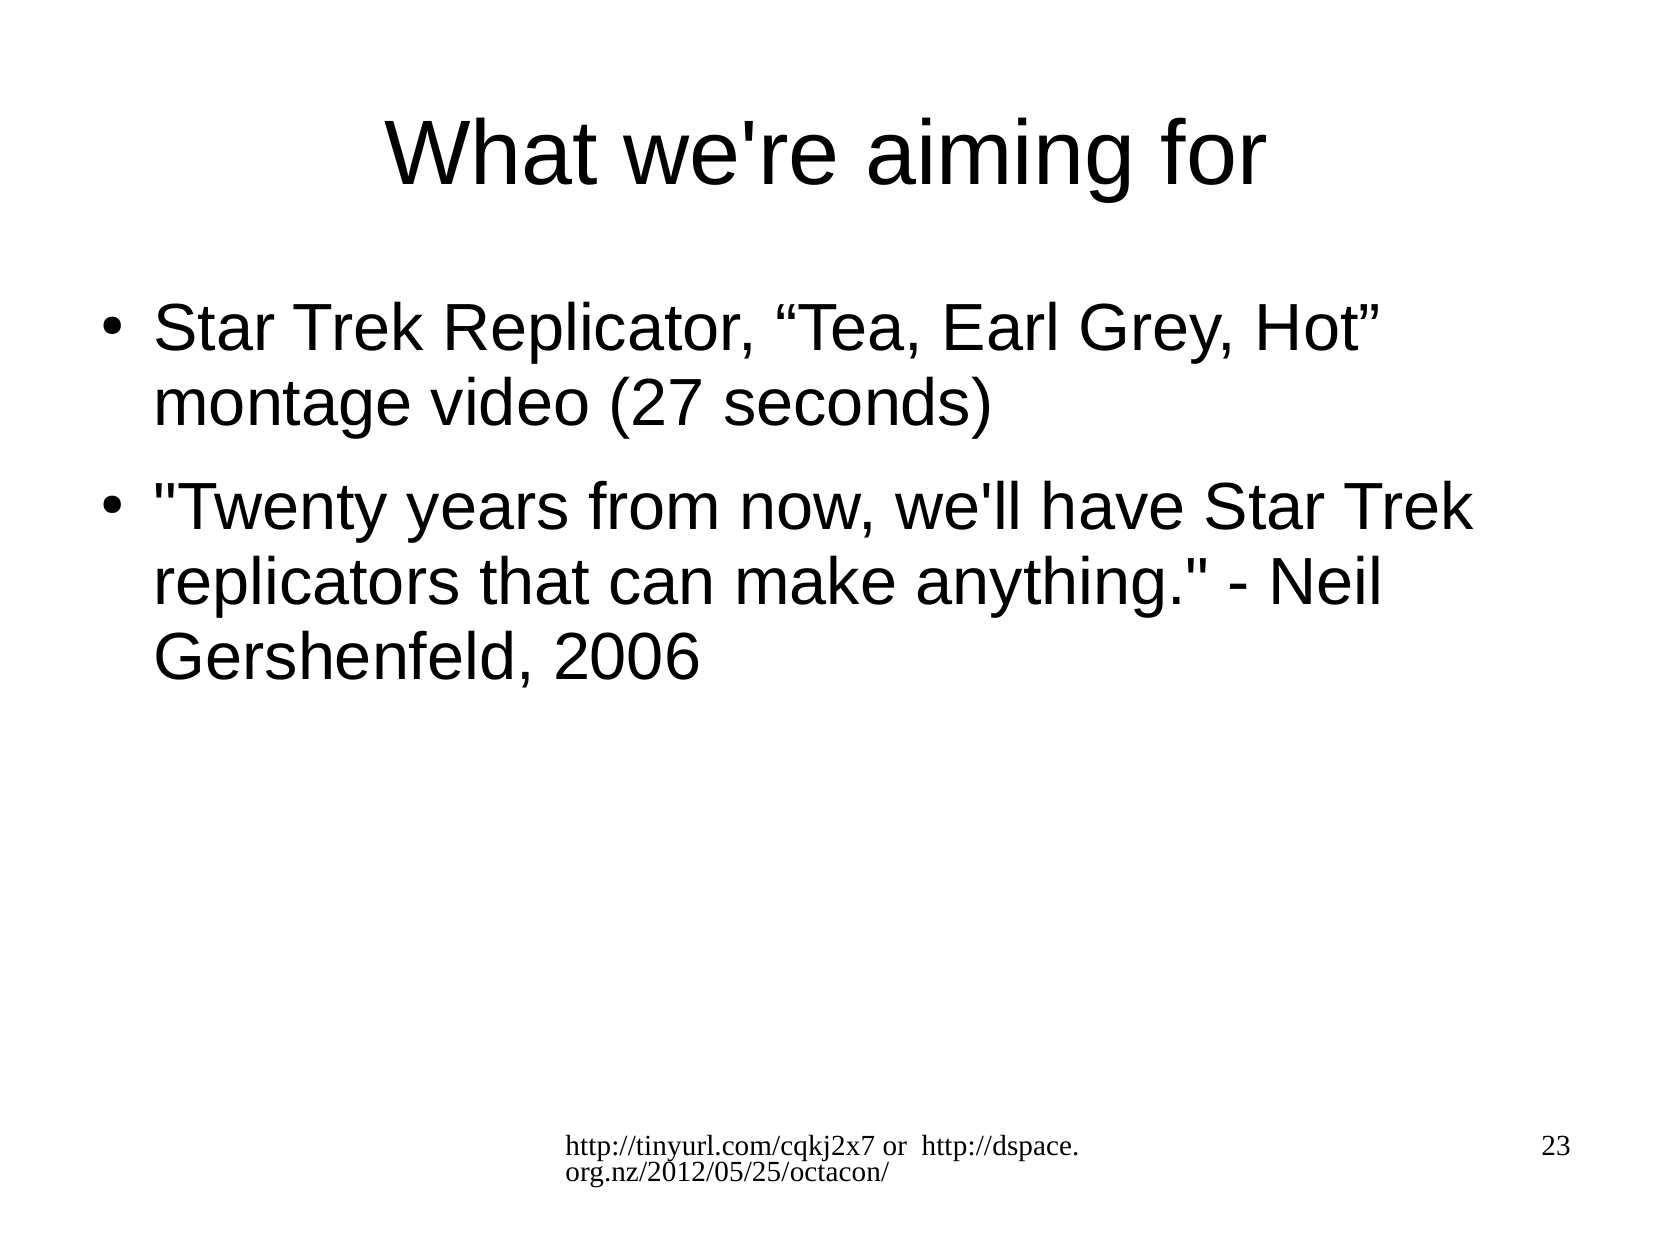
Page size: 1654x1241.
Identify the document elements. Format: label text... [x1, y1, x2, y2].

title What we're aiming for [82, 49, 1571, 257]
list Star Trek Replicator, “Tea, Earl Grey, Hot” montage video (27 seconds) "Twenty years from now, we'll have Star Trek replicators that can make anything." - Neil Gershenfeld, 2006 [82, 290, 1571, 1109]
